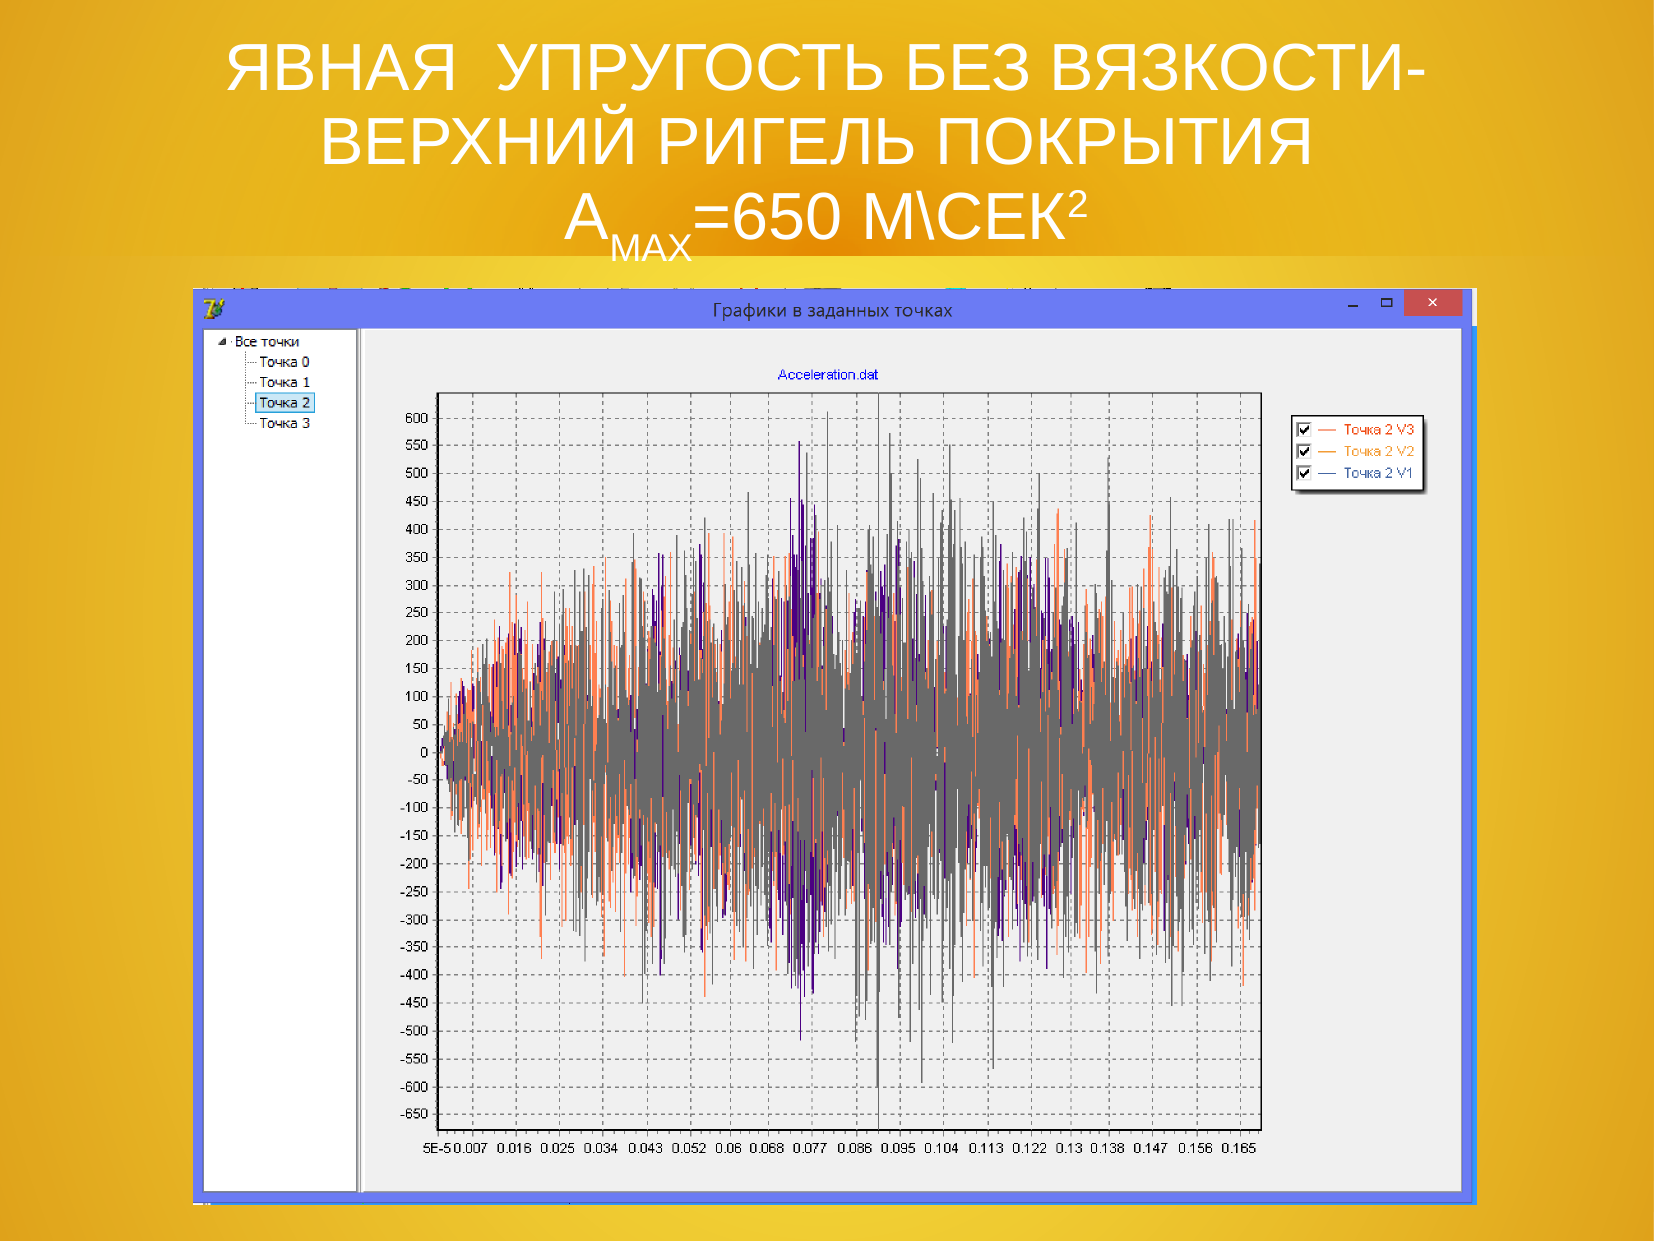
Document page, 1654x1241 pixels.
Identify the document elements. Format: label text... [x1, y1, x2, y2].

title ЯВНАЯ УПРУГОСТЬ БЕЗ ВЯЗКОСТИ-ВЕРХНИЙ РИГЕЛЬ ПОКРЫТИЯ АМАХ=650 М\СЕК2 [82, 29, 1571, 270]
picture [193, 288, 1477, 1205]
